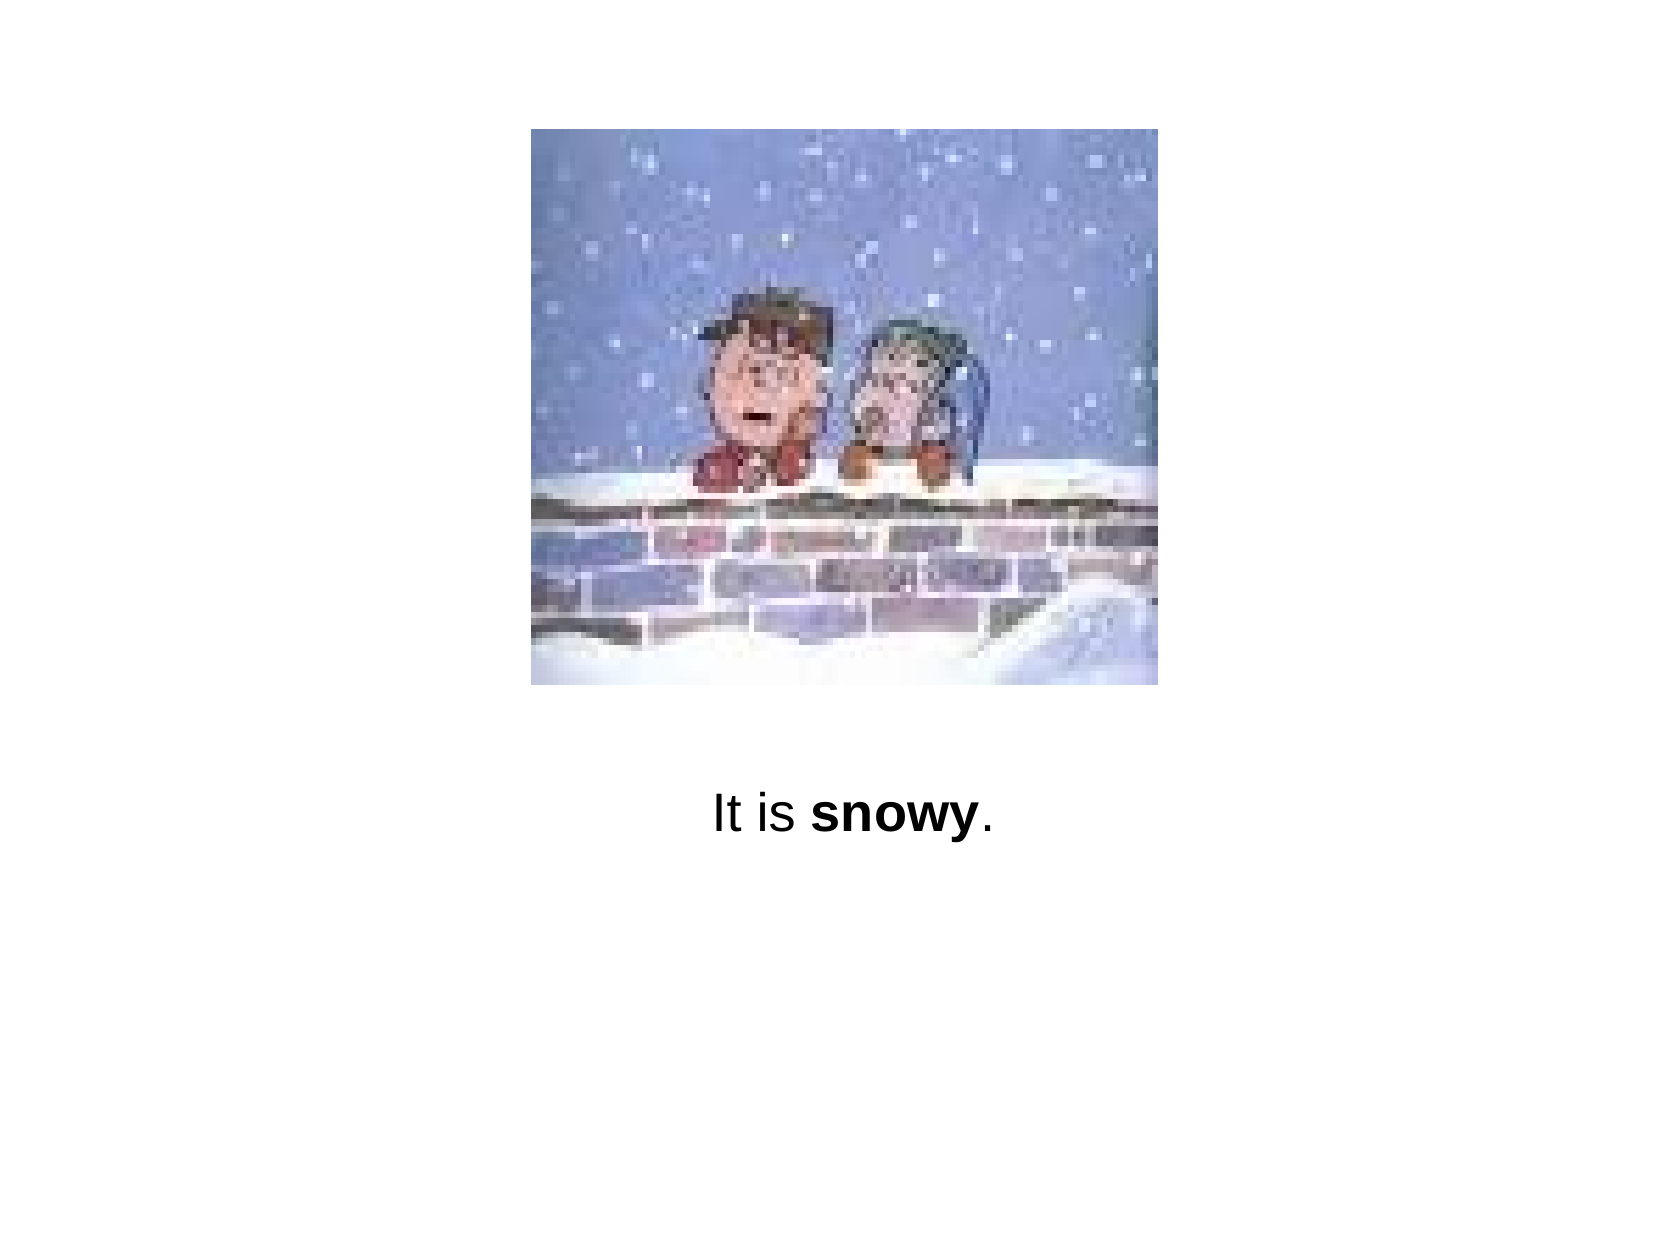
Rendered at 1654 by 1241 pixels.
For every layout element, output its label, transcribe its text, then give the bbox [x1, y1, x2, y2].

picture [531, 129, 1158, 686]
text_box It is snowy. [696, 775, 1010, 851]
